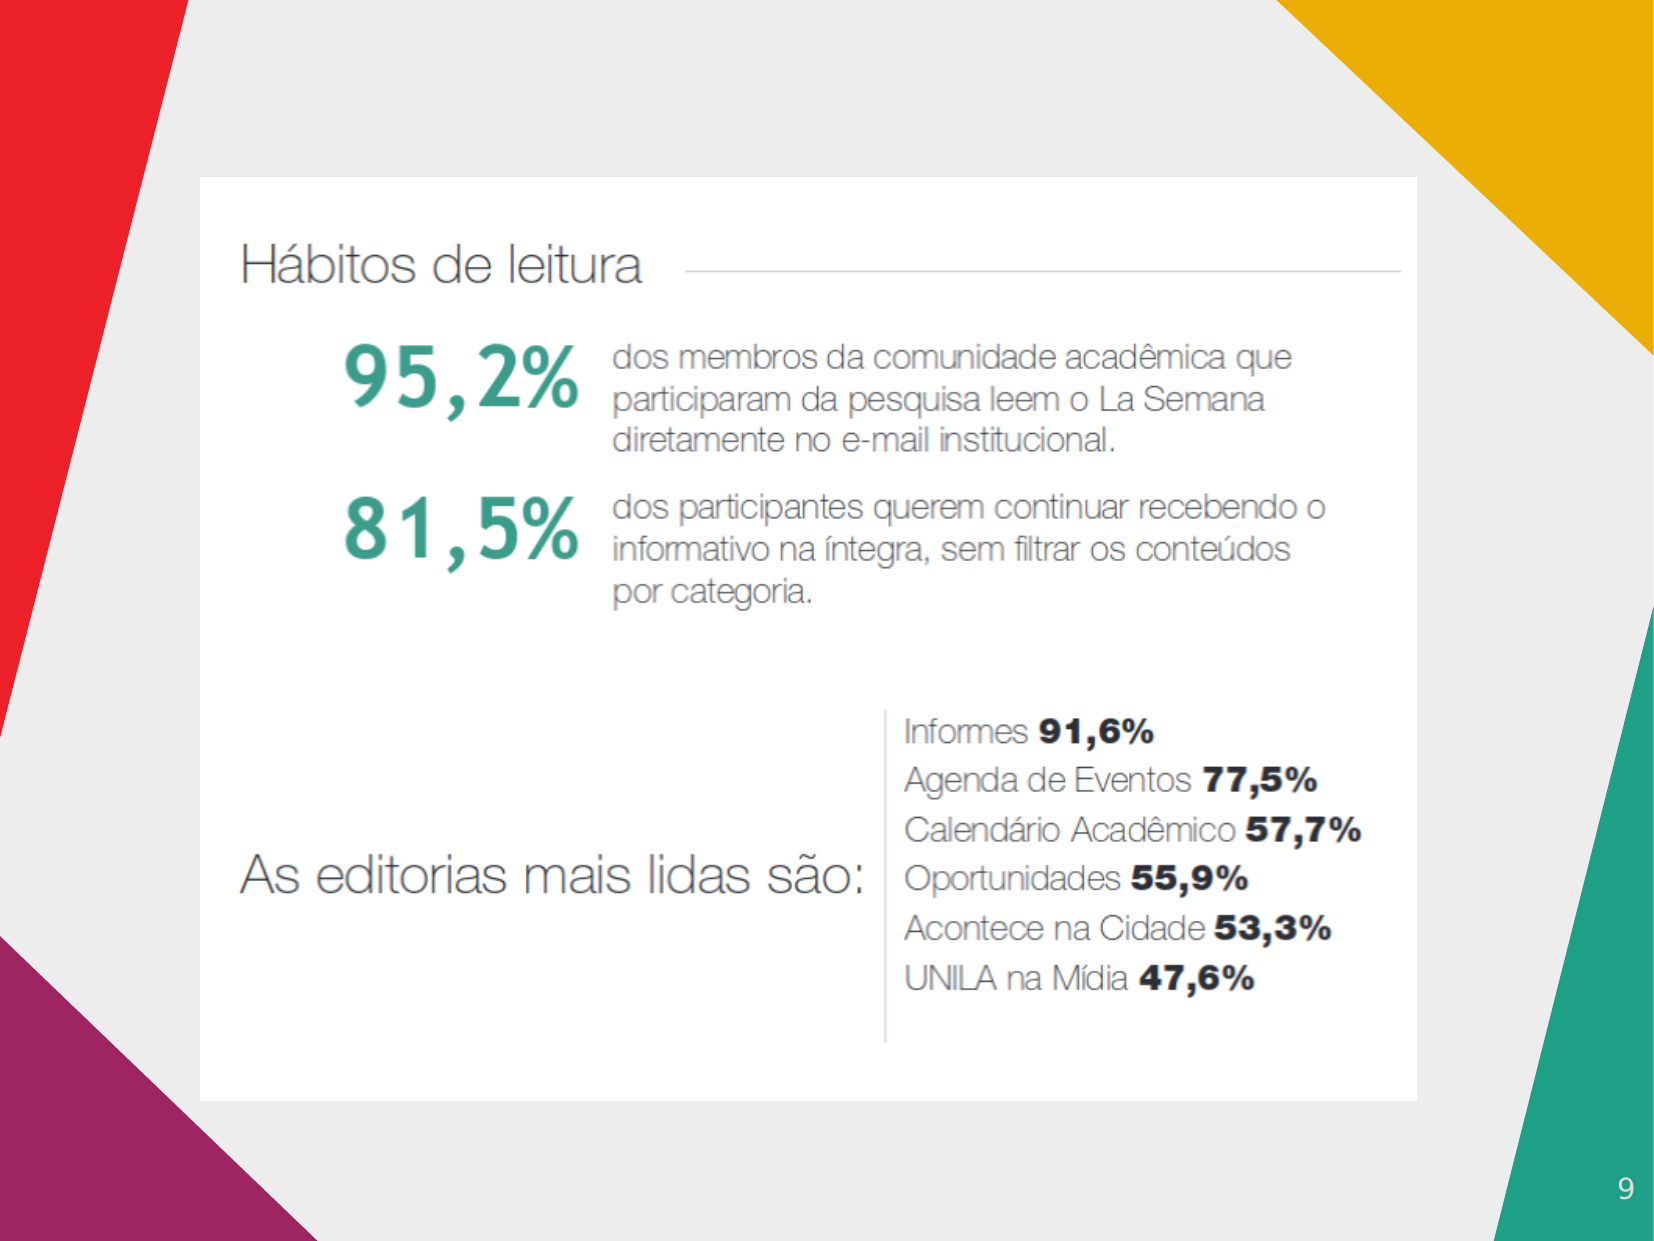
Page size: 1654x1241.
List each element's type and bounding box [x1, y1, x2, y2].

picture [200, 177, 1417, 1101]
